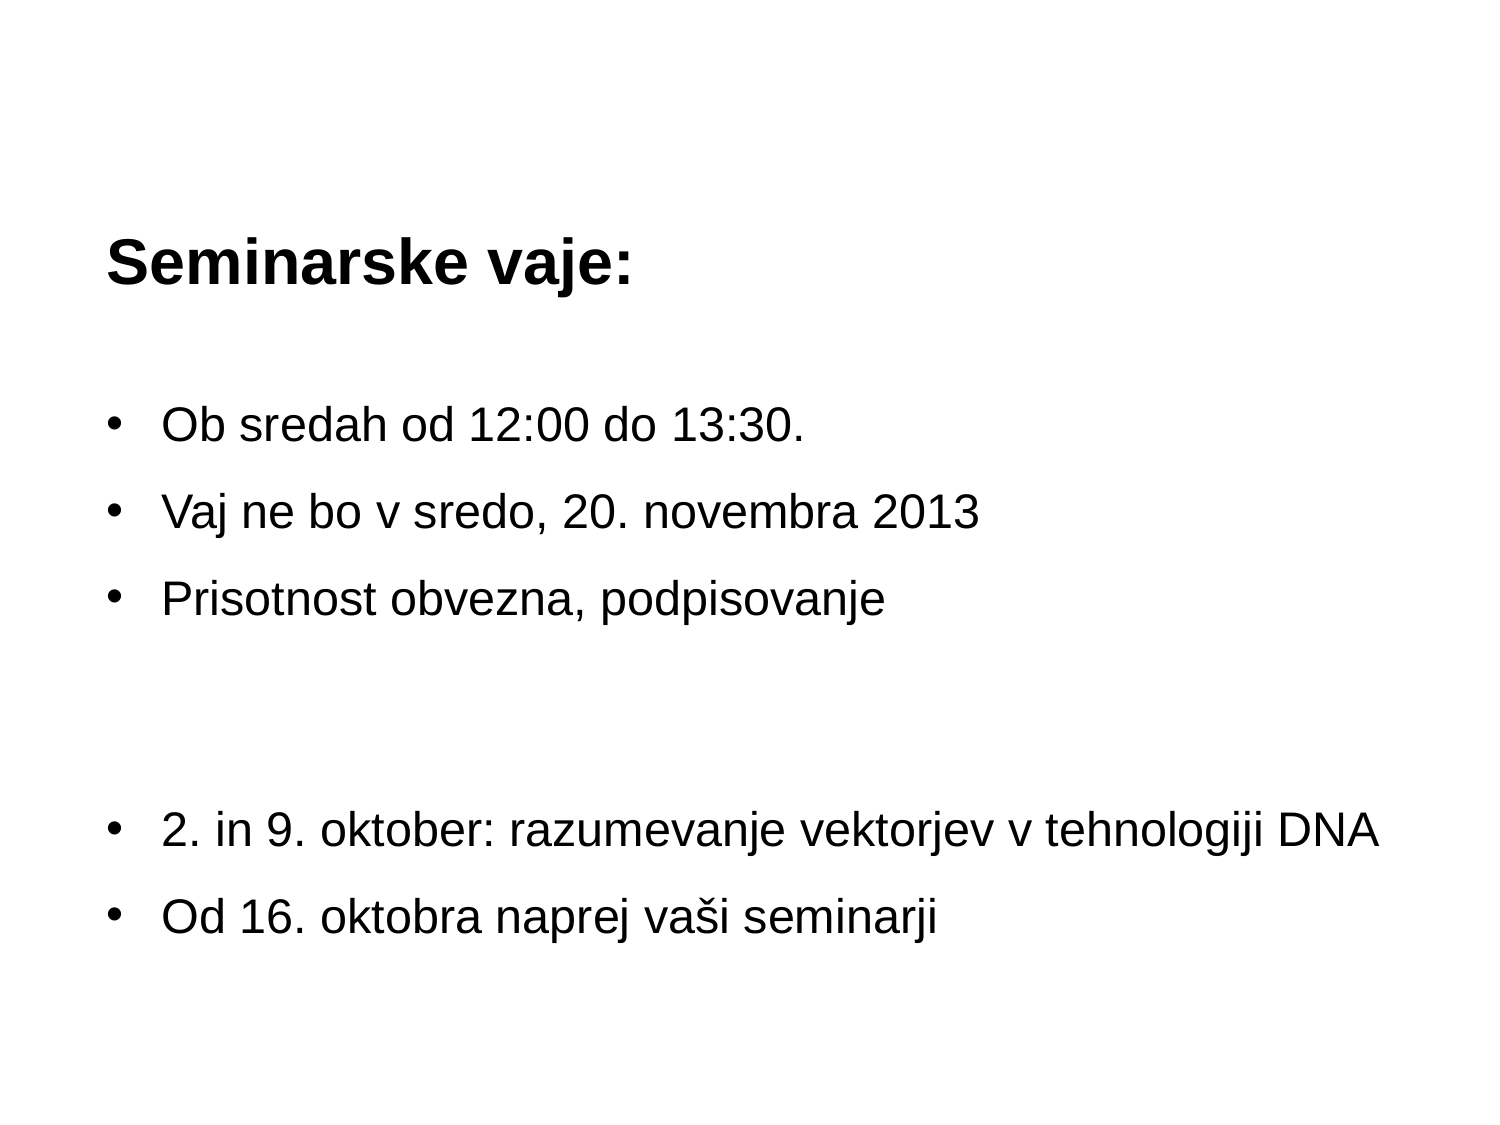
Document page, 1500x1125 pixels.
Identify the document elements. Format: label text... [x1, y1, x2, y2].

list Seminarske vaje: Ob sredah od 12:00 do 13:30. Vaj ne bo v sredo, 20. novembra 2013 Prisotnost obvezna, podpisovanje 2. in 9. oktober: razumevanje vektorjev v tehnologiji DNA Od 16. oktobra naprej vaši seminarji [91, 212, 1442, 955]
